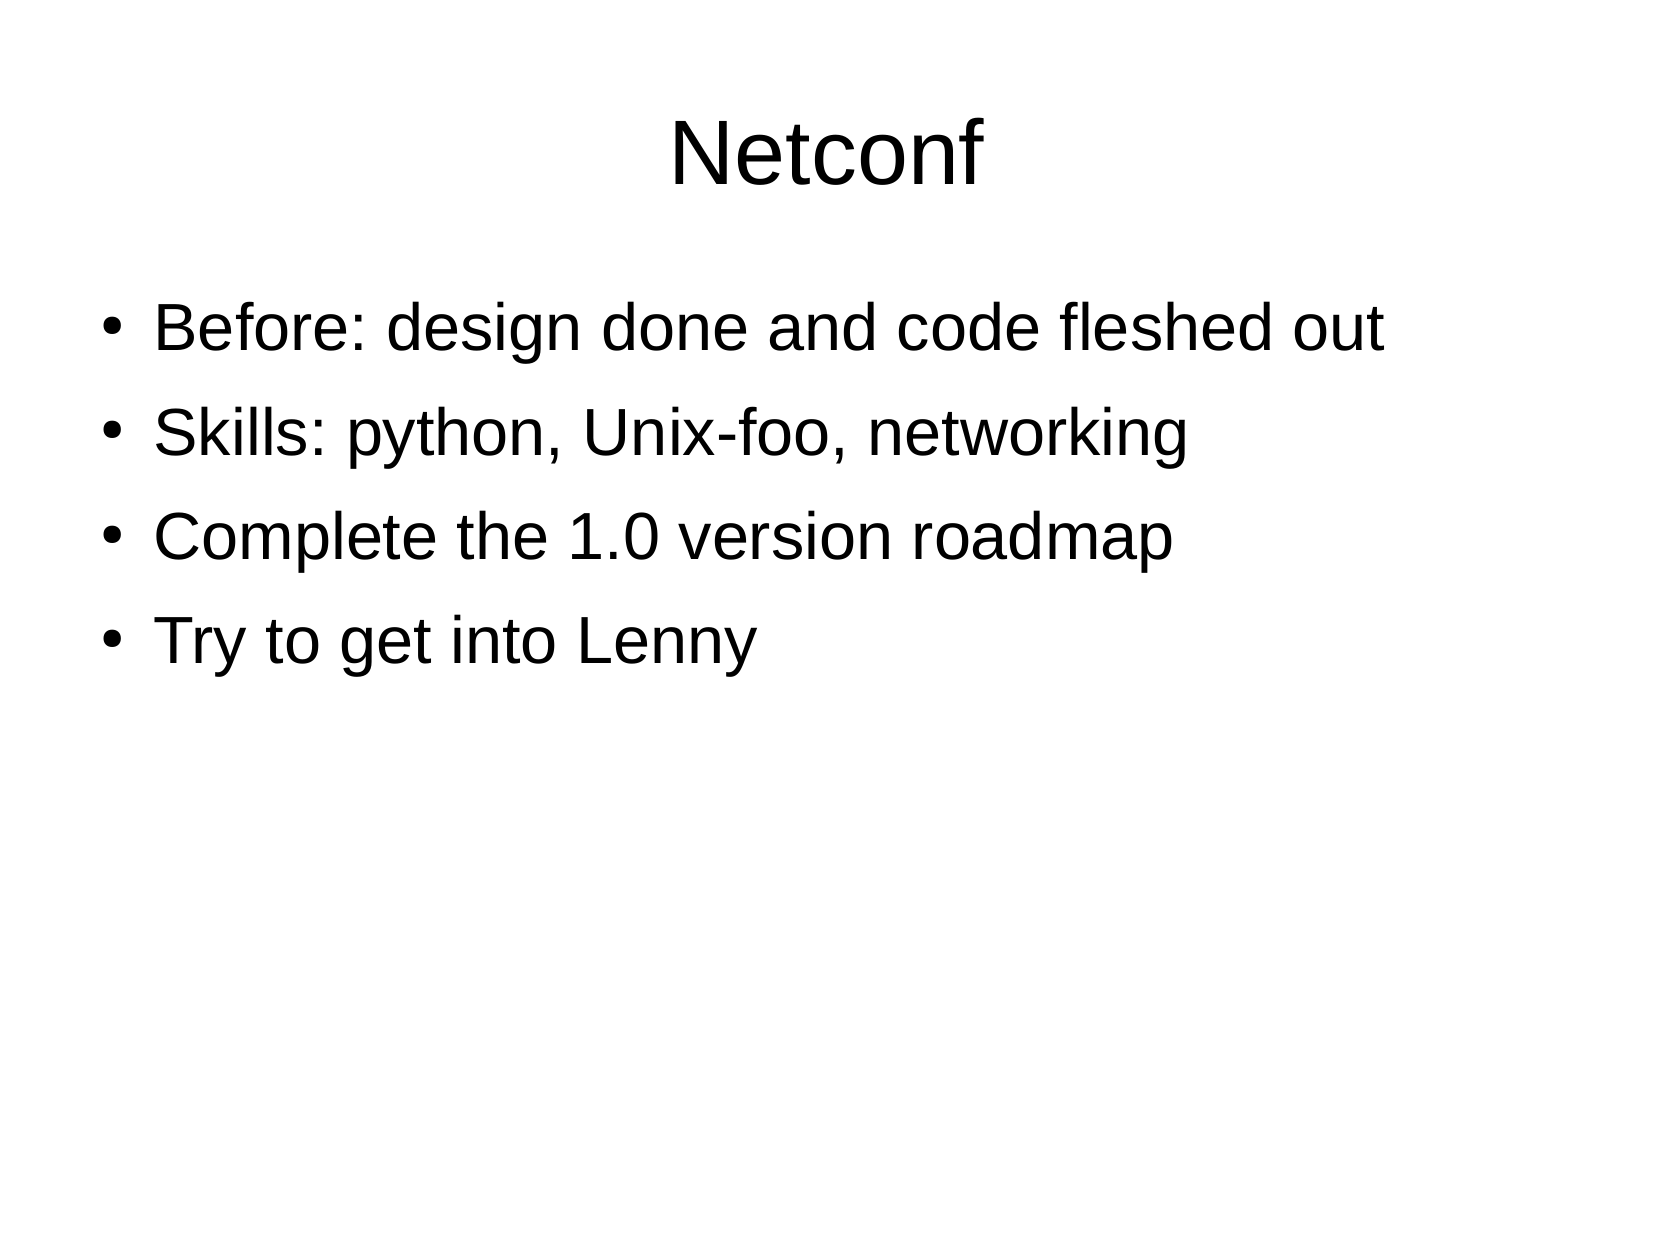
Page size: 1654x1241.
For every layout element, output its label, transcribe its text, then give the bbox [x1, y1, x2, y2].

list Before: design done and code fleshed out Skills: python, Unix-foo, networking Complete the 1.0 version roadmap Try to get into Lenny [82, 290, 1571, 1109]
title Netconf [82, 49, 1571, 257]
